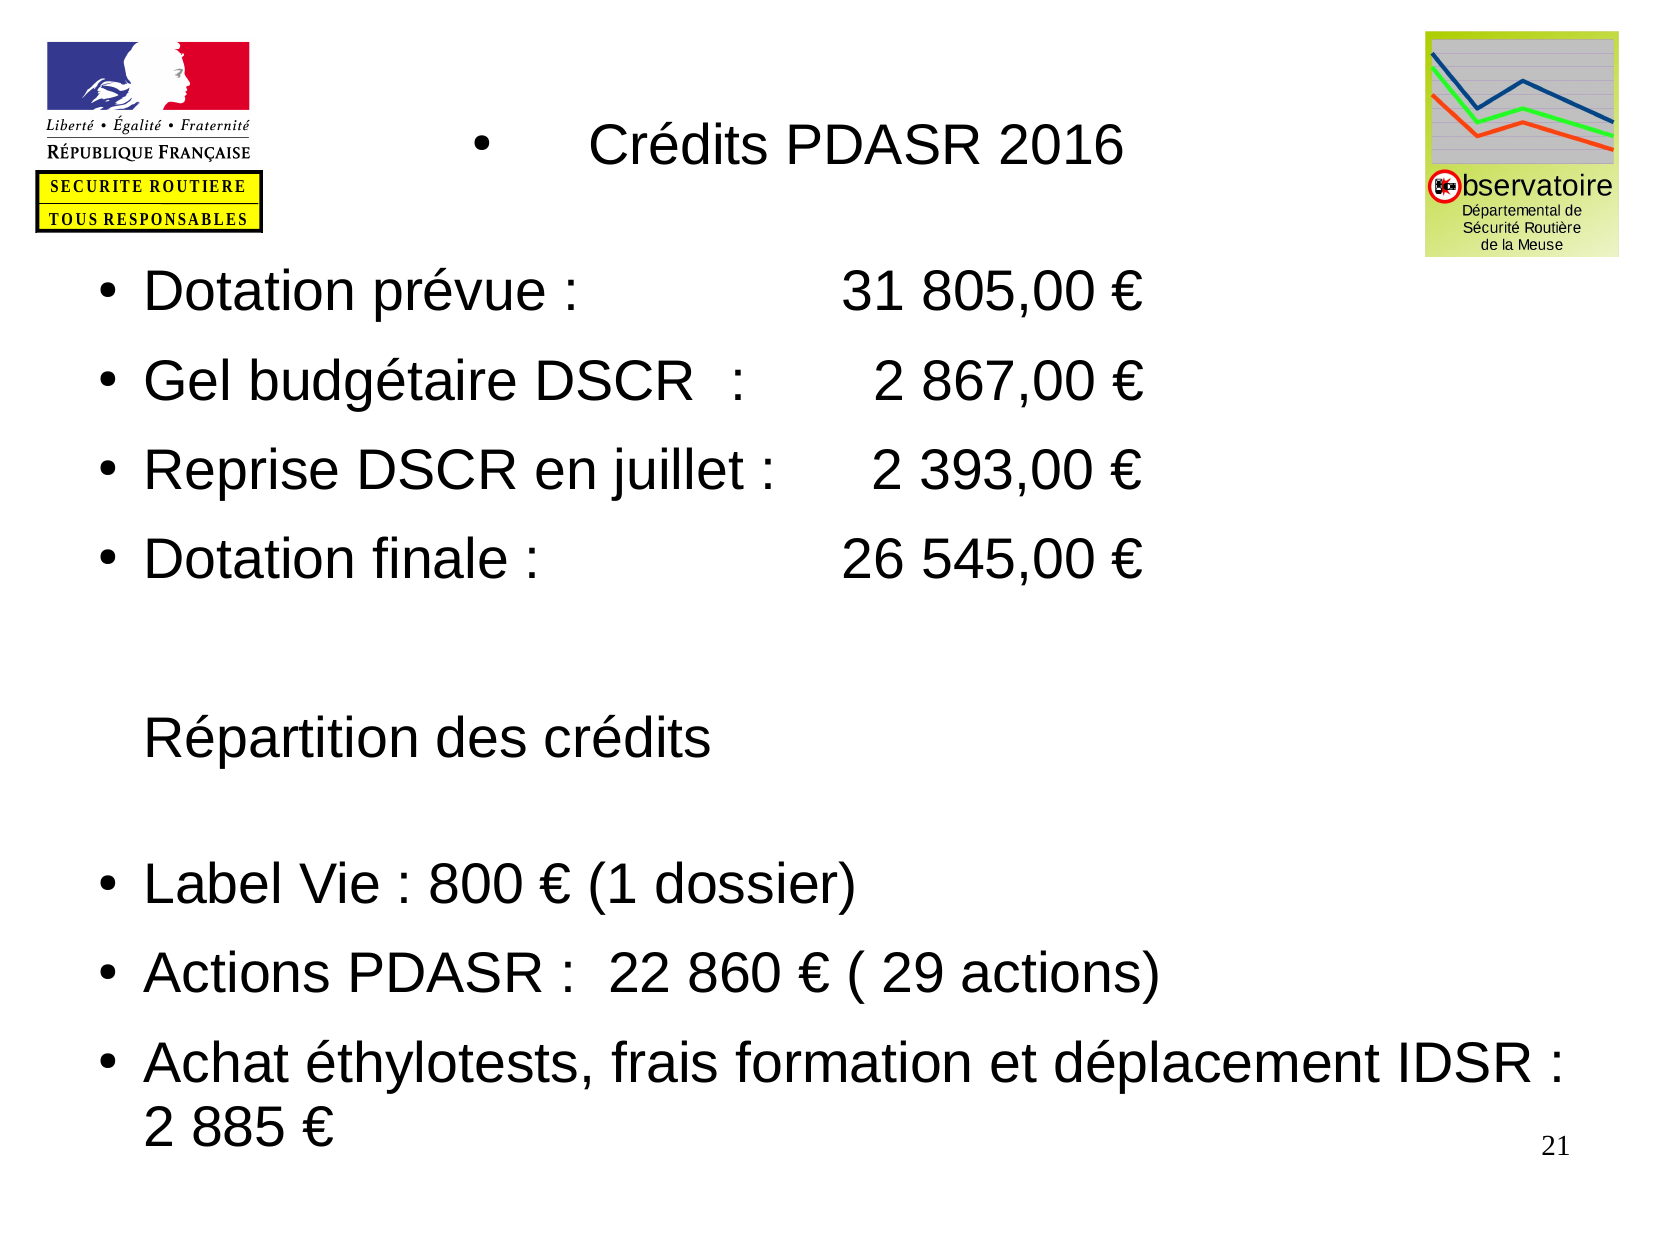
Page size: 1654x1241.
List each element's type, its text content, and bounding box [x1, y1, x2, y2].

list Crédits PDASR 2016 Dotation prévue : 31 805,00 € Gel budgétaire DSCR : 2 867,00 € Reprise DSCR en juillet : 2 393,00 € Dotation finale : 26 545,00 € Répartition des crédits Label Vie : 800 € (1 dossier) Actions PDASR : 22 860 € ( 29 actions) Achat éthylotests, frais formation et déplacement IDSR : 2 885 € [82, 23, 1571, 1170]
picture [1425, 31, 1619, 257]
picture [35, 37, 263, 237]
